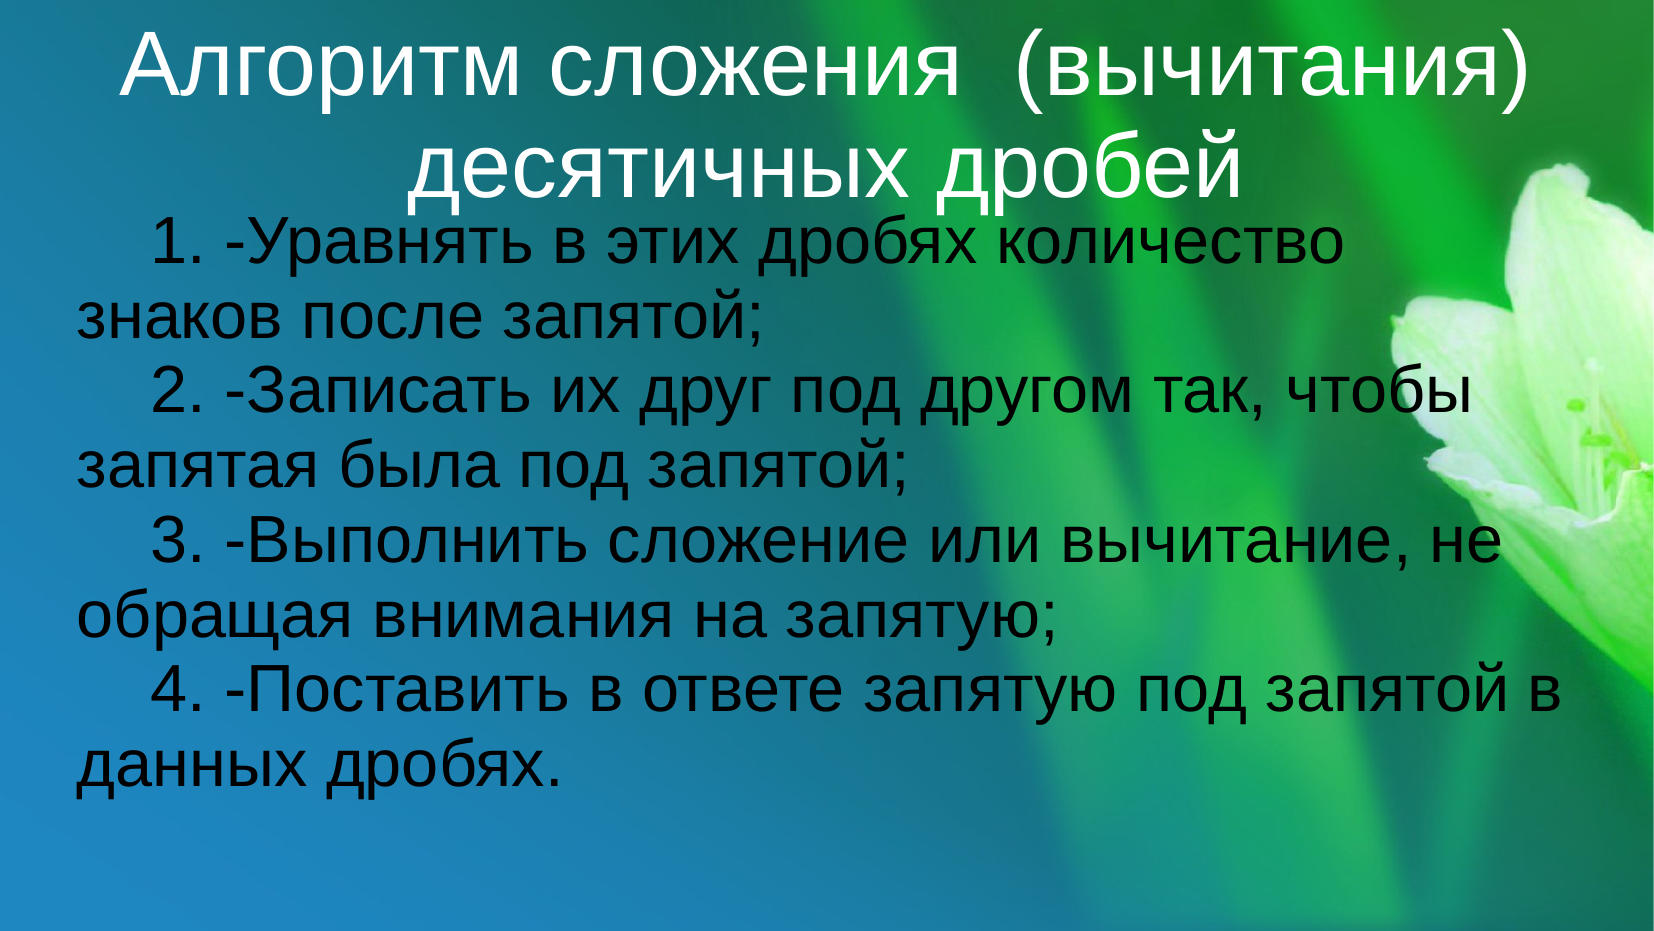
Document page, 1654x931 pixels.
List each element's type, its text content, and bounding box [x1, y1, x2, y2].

title Алгоритм сложения (вычитания) десятичных дробей [82, 28, 1571, 201]
picture [0, 0, 1654, 931]
subtitle 1. -Уравнять в этих дробях количество знаков после запятой; 2. -Записать их друг под другом так, чтобы запятая была под запятой; 3. -Выполнить сложение или вычитание, не обращая внимания на запятую; 4. -Поставить в ответе запятую под запятой в данных дробях. [76, 177, 1565, 827]
